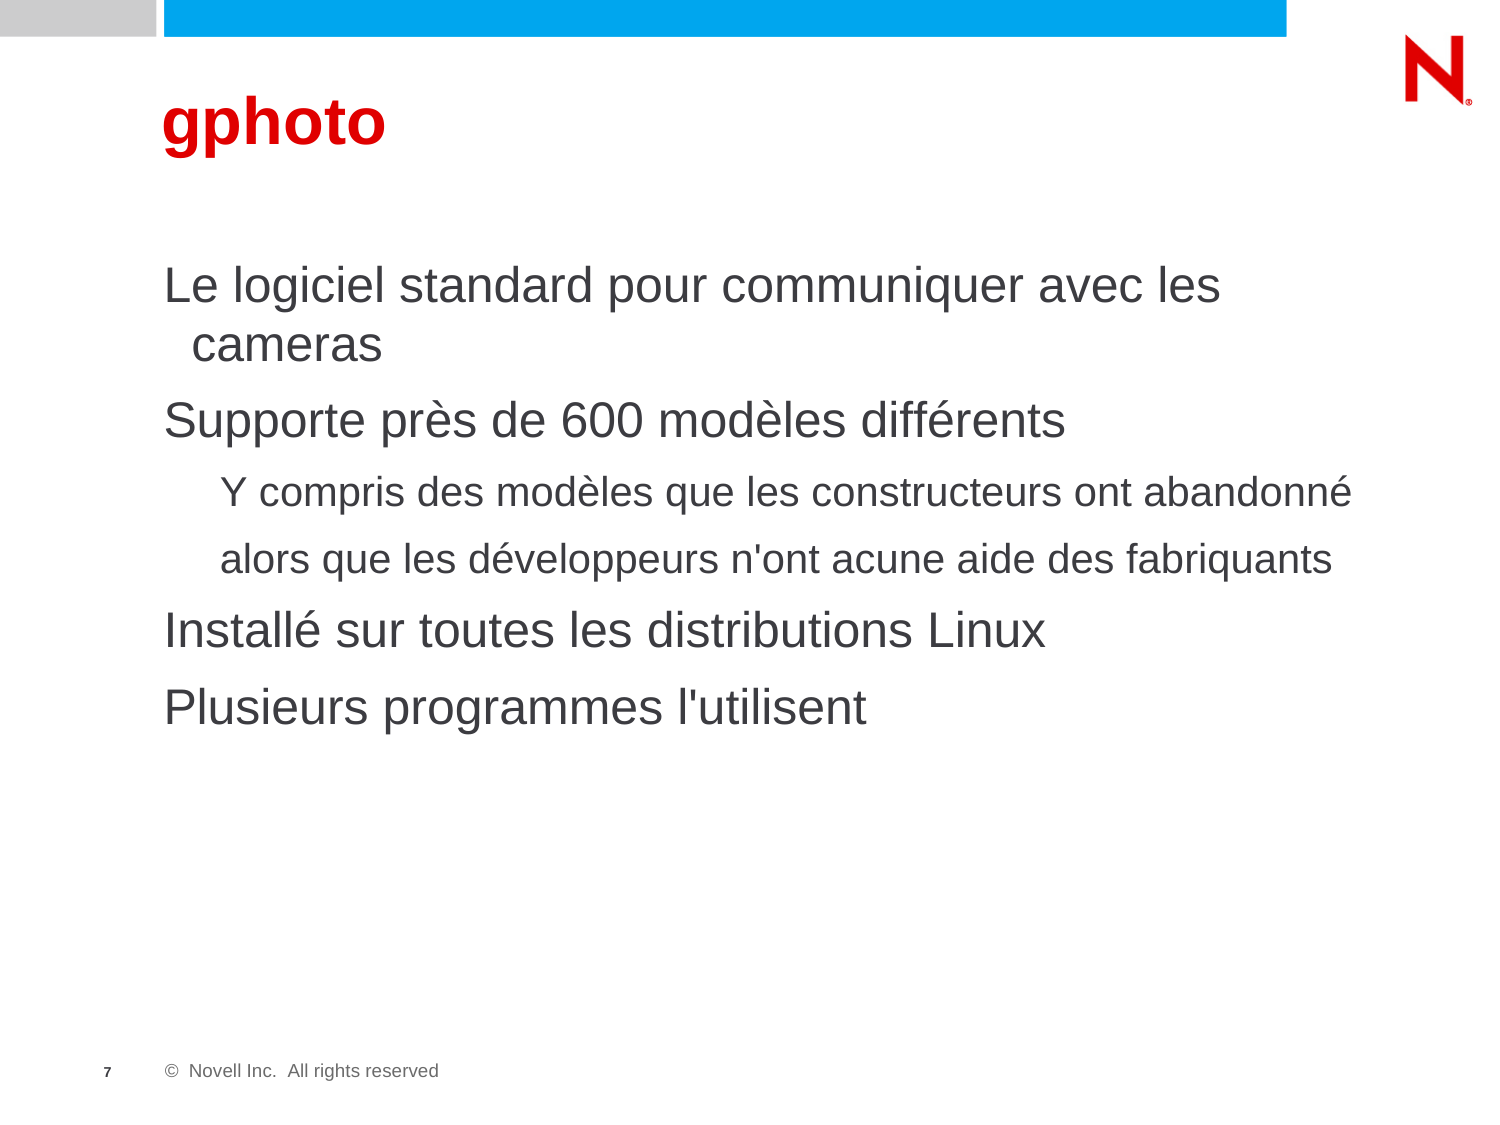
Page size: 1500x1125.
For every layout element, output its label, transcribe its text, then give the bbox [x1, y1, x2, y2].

list Le logiciel standard pour communiquer avec les cameras Supporte près de 600 modèles différents Y compris des modèles que les constructeurs ont abandonné alors que les développeurs n'ont acune aide des fabriquants Installé sur toutes les distributions Linux Plusieurs programmes l'utilisent [163, 254, 1404, 986]
picture [1403, 32, 1473, 107]
title gphoto [161, 41, 1383, 205]
